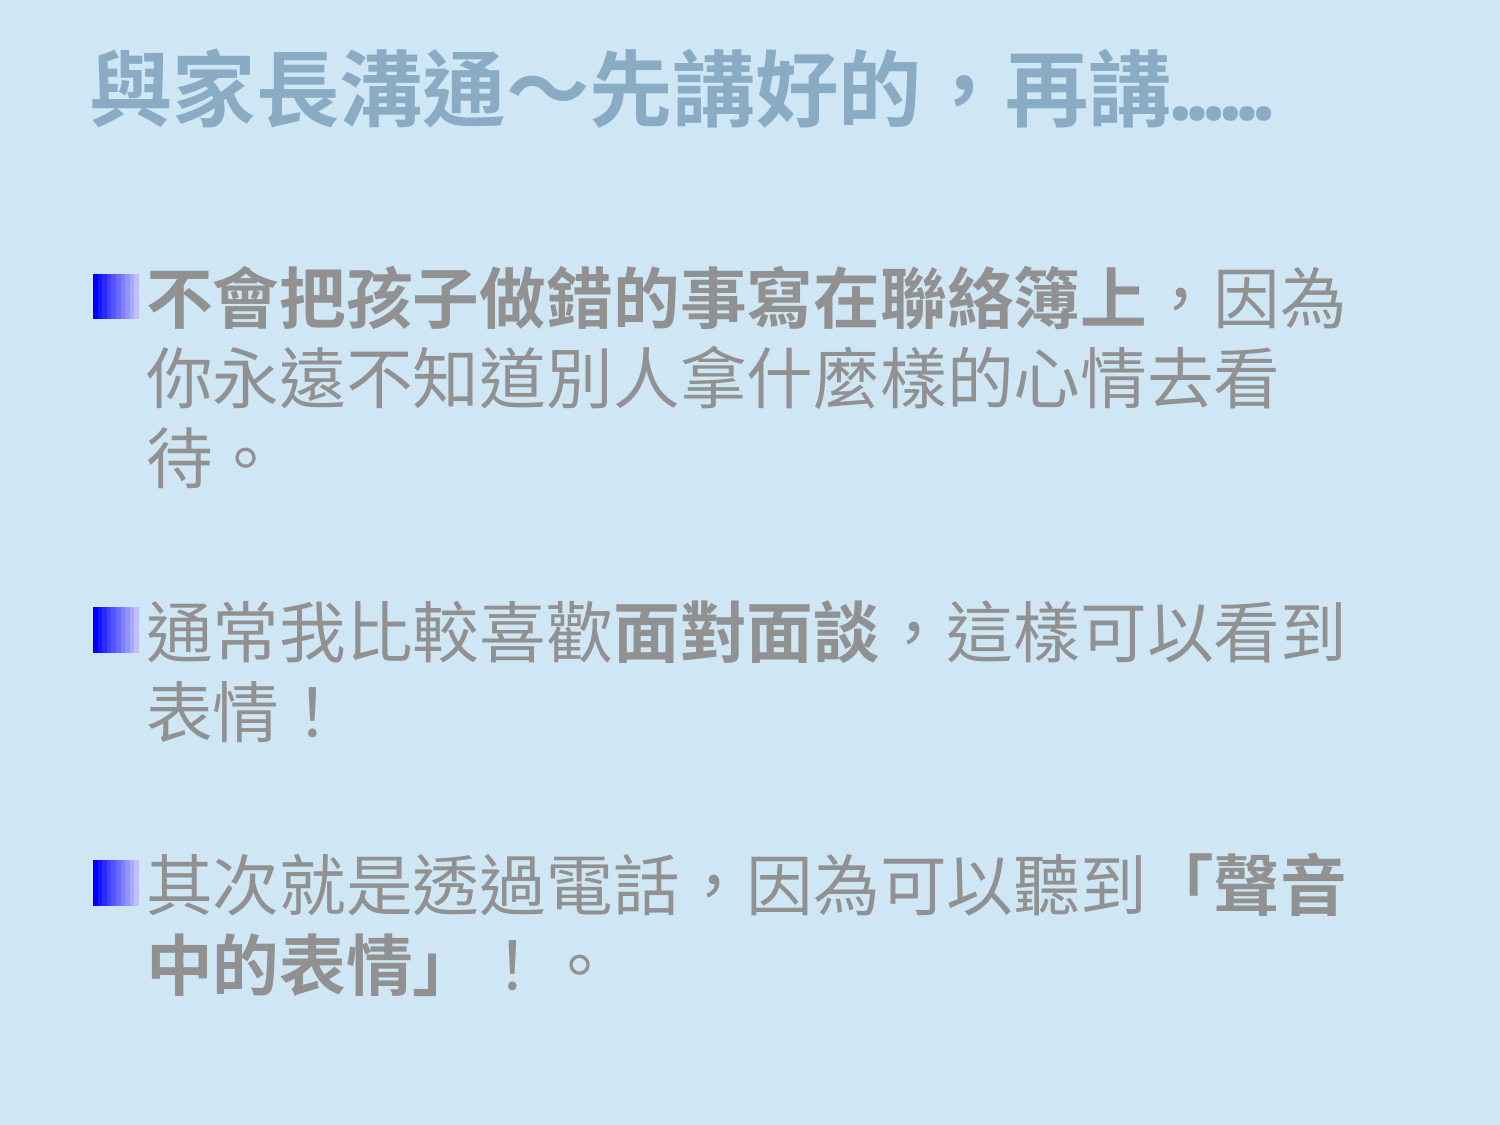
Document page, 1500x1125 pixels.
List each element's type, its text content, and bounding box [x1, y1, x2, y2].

list 不會把孩子做錯的事寫在聯絡簿上，因為你永遠不知道別人拿什麼樣的心情去看待。 通常我比較喜歡面對面談，這樣可以看到表情！ 其次就是透過電話，因為可以聽到「聲音中的表情」！。 [75, 249, 1400, 988]
title 與家長溝通～先講好的，再講…… [75, 29, 1400, 245]
